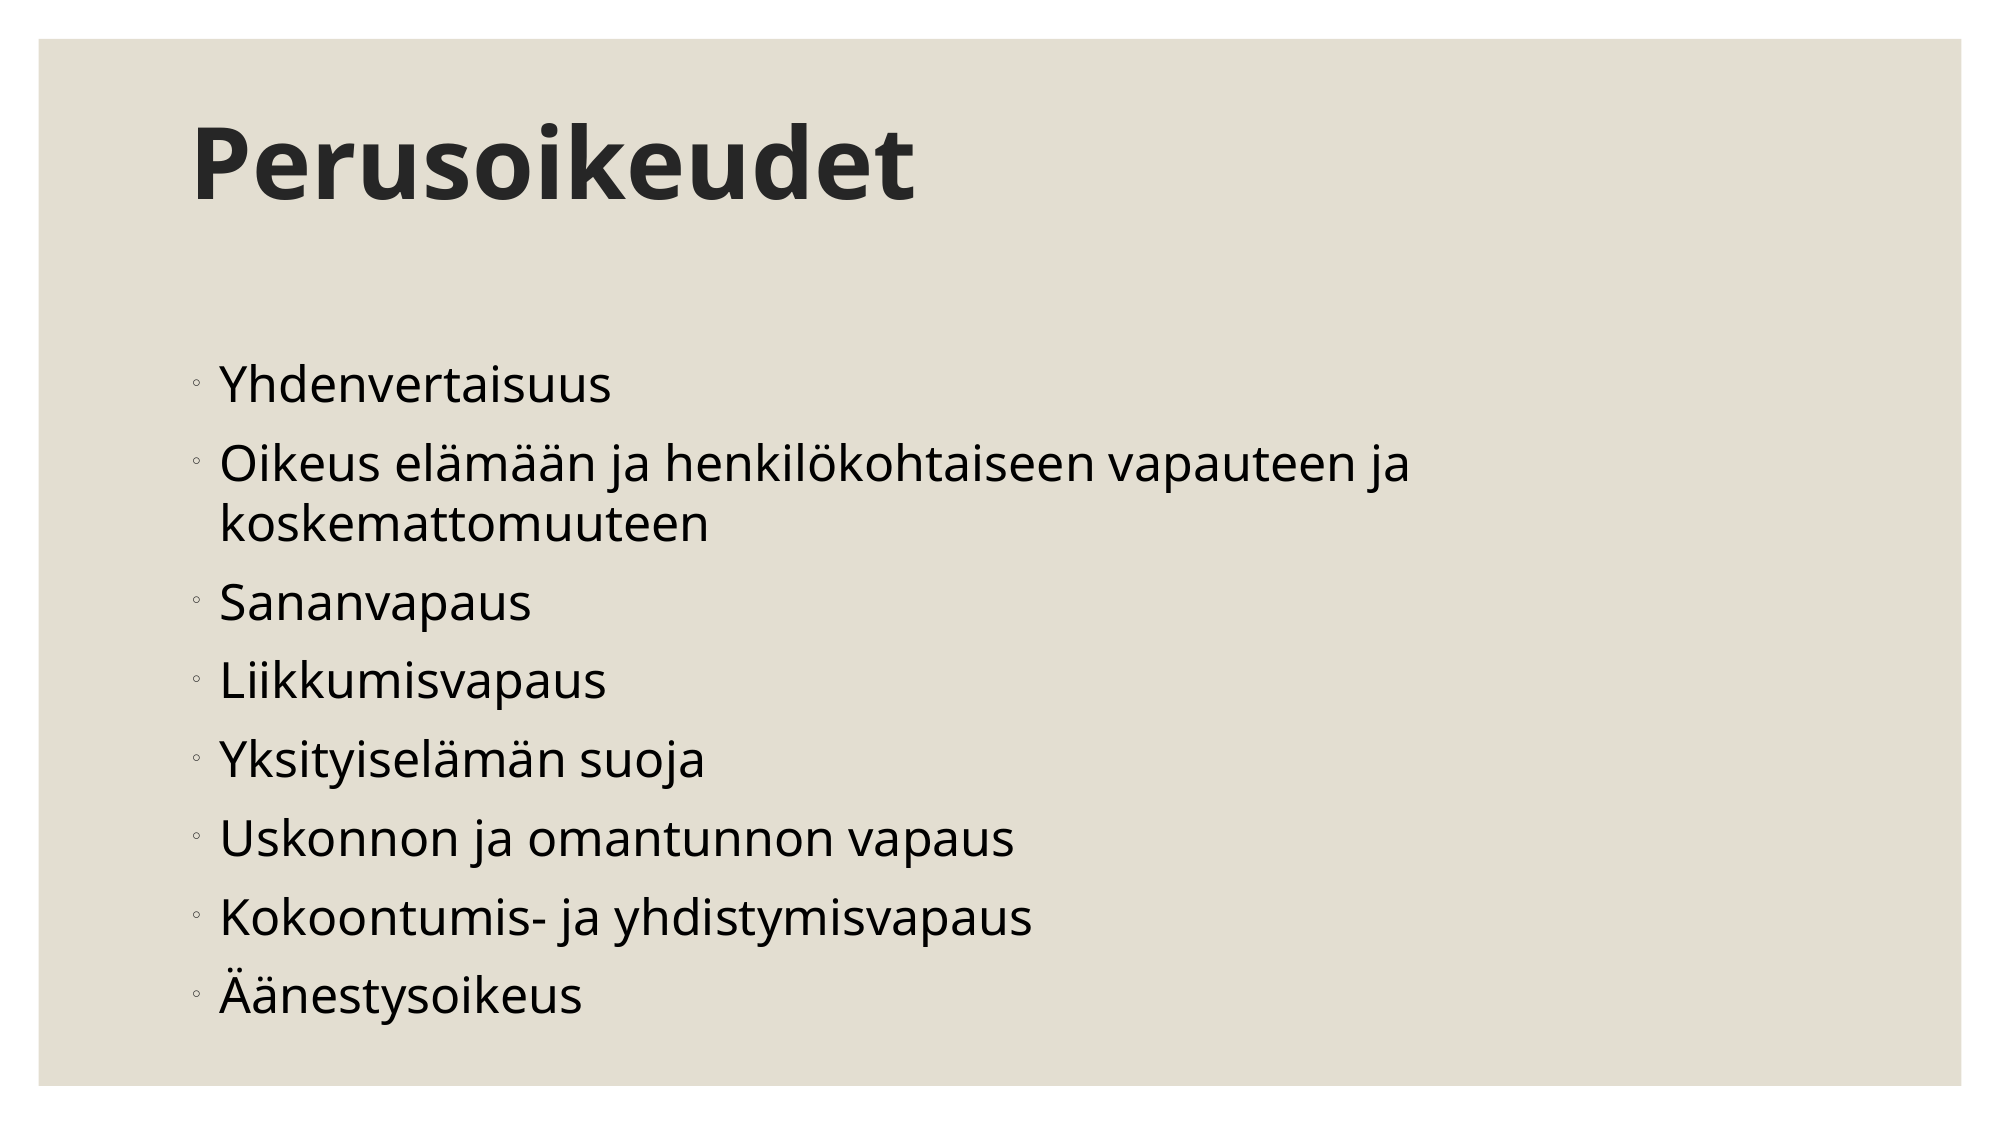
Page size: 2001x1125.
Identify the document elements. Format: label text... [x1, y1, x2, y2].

list Yhdenvertaisuus Oikeus elämään ja henkilökohtaiseen vapauteen ja koskemattomuuteen Sananvapaus Liikkumisvapaus Yksityiselämän suoja Uskonnon ja omantunnon vapaus Kokoontumis- ja yhdistymisvapaus Äänestysoikeus [174, 345, 1825, 990]
title Perusoikeudet [174, 105, 1825, 331]
